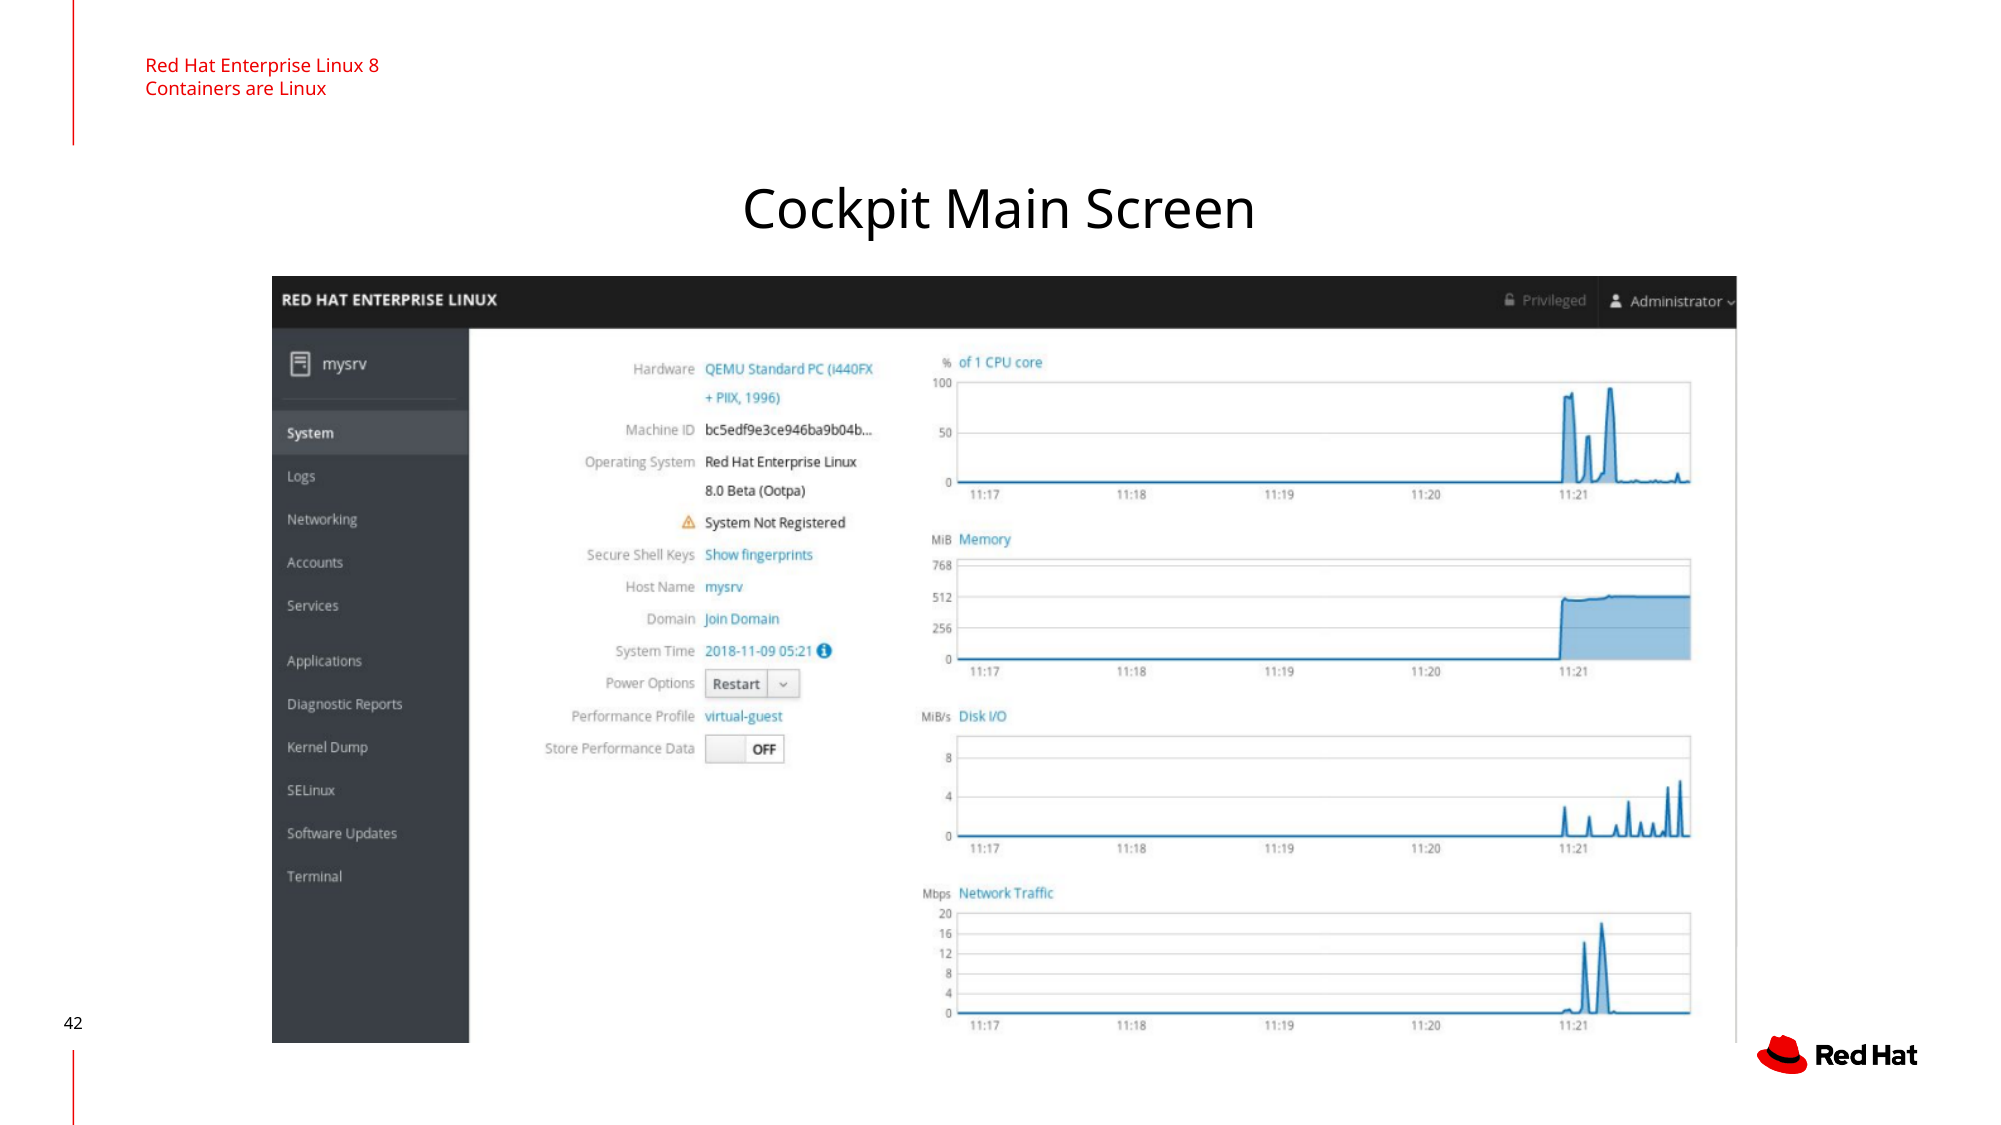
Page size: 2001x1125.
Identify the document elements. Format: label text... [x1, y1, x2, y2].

title Cockpit Main Screen [287, 155, 1713, 276]
slide_number <number> [13, 1012, 134, 1036]
picture [1757, 1035, 1918, 1074]
text_box Red Hat Enterprise Linux 8 Containers are Linux [73, 9, 919, 144]
picture [272, 276, 1738, 1043]
